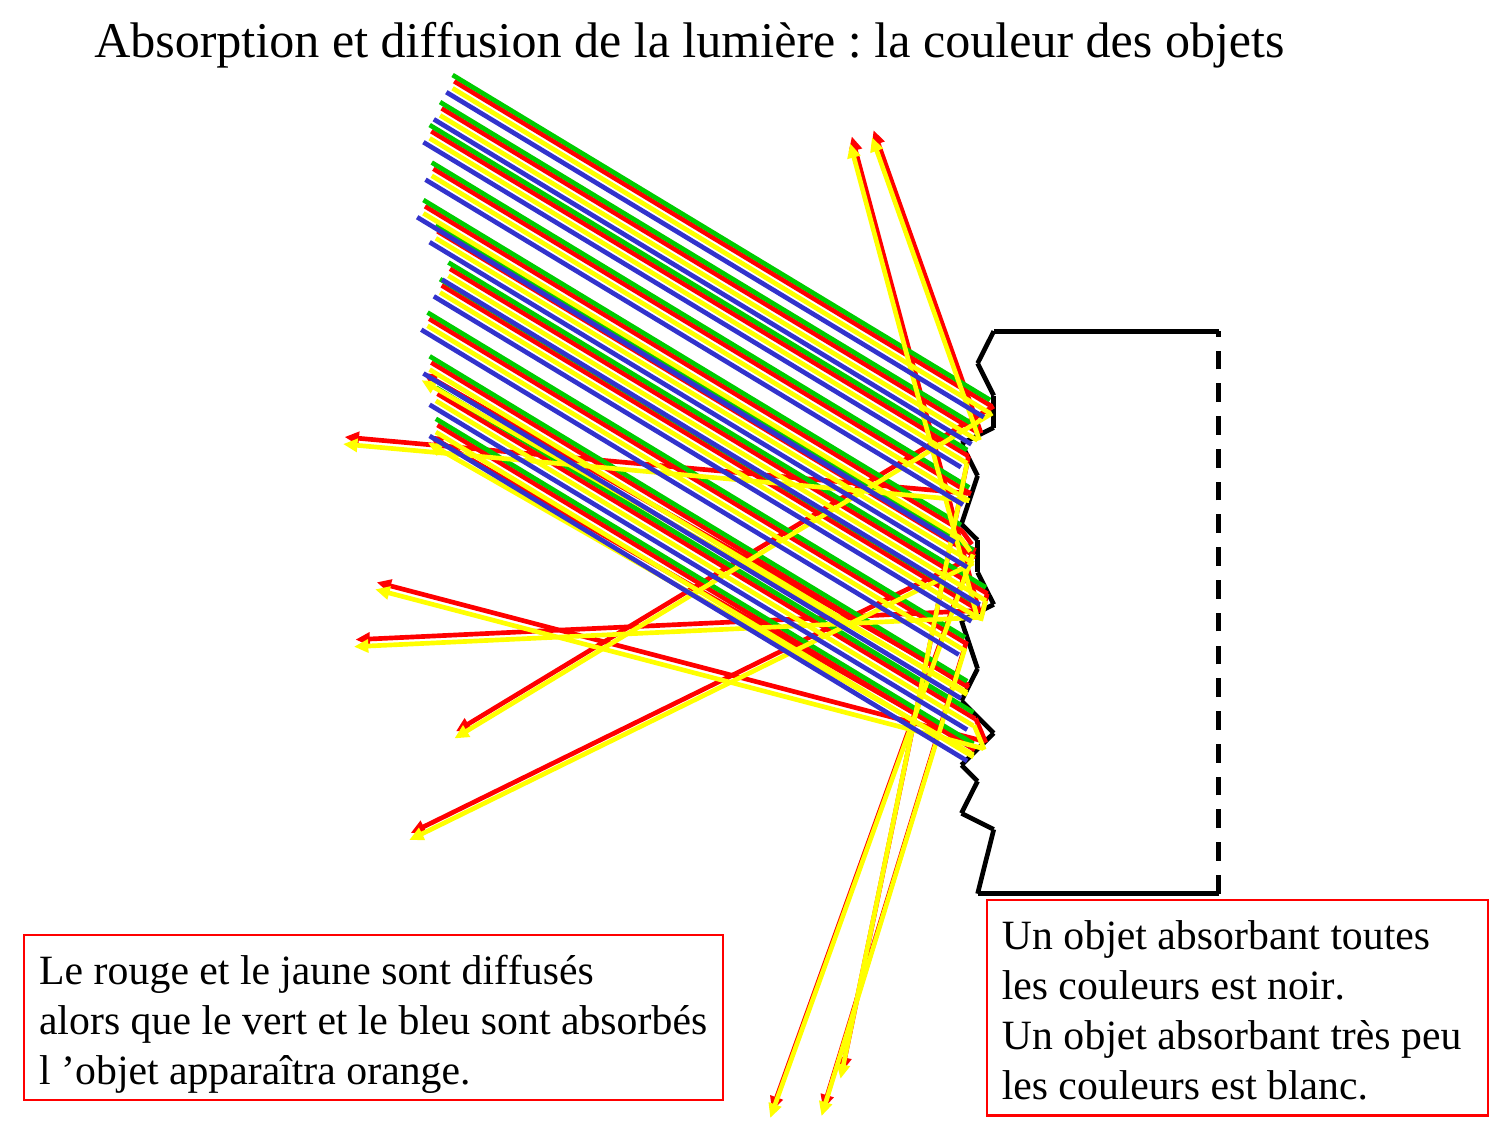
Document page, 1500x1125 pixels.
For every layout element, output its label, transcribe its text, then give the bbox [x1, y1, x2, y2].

text_box [650, 346, 687, 369]
text_box [721, 458, 740, 470]
text_box [950, 707, 960, 714]
text_box [489, 296, 521, 316]
text_box [851, 425, 888, 448]
text_box [440, 219, 472, 239]
text_box [932, 424, 944, 432]
text_box [921, 706, 940, 719]
text_box [708, 561, 720, 569]
text_box Un objet absorbant toutes les couleurs est noir. Un objet absorbant très peu les couleurs est blanc. [987, 899, 1488, 1116]
text_box [820, 370, 852, 390]
text_box [865, 494, 898, 514]
text_box [375, 443, 431, 449]
text_box [926, 500, 946, 512]
text_box [611, 647, 723, 677]
text_box [966, 717, 974, 722]
text_box [689, 387, 721, 407]
text_box [562, 214, 594, 234]
text_box [734, 318, 766, 338]
text_box [691, 292, 723, 312]
text_box [890, 472, 927, 487]
text_box [938, 648, 958, 670]
text_box [612, 323, 644, 343]
text_box [516, 463, 706, 578]
text_box [619, 631, 777, 672]
text_box [981, 418, 991, 429]
text_box [895, 181, 1057, 397]
text_box [909, 520, 941, 540]
text_box [652, 598, 726, 623]
text_box [375, 450, 681, 627]
text_box [524, 481, 556, 501]
text_box [511, 331, 543, 351]
text_box [736, 398, 773, 421]
text_box [464, 386, 496, 406]
text_box [908, 593, 935, 610]
text_box [927, 406, 945, 417]
text_box [808, 489, 827, 501]
text_box [739, 681, 898, 723]
text_box [799, 527, 906, 592]
text_box [716, 583, 774, 617]
text_box [550, 438, 578, 455]
text_box [795, 291, 827, 311]
text_box [870, 371, 902, 391]
text_box [564, 186, 596, 206]
text_box [679, 321, 716, 344]
text_box [468, 305, 500, 325]
text_box [764, 548, 869, 611]
text_box [375, 590, 513, 636]
text_box [618, 374, 650, 394]
text_box [775, 439, 812, 462]
text_box [779, 424, 816, 447]
text_box [965, 334, 1057, 891]
text_box [636, 490, 665, 508]
text_box [908, 502, 945, 525]
text_box [577, 181, 912, 384]
text_box [851, 501, 945, 558]
text_box [722, 347, 759, 370]
text_box [808, 399, 845, 422]
text_box [906, 422, 925, 434]
text_box [765, 373, 802, 396]
text_box Absorption et diffusion de la lumière : la couleur des objets [79, 0, 1301, 76]
text_box [666, 213, 698, 233]
text_box [765, 485, 796, 504]
text_box [693, 372, 730, 395]
text_box [741, 511, 777, 533]
text_box [941, 459, 964, 479]
text_box [646, 361, 678, 381]
text_box [971, 566, 977, 578]
text_box [623, 187, 655, 207]
text_box [391, 589, 538, 628]
text_box [924, 369, 956, 389]
text_box [944, 593, 953, 599]
text_box [972, 398, 986, 407]
text_box [605, 240, 637, 260]
text_box [483, 355, 515, 375]
text_box [741, 293, 773, 313]
text_box [897, 648, 908, 655]
text_box [822, 519, 839, 530]
text_box [874, 734, 932, 931]
text_box [709, 239, 741, 259]
text_box [532, 322, 564, 342]
text_box [788, 540, 821, 560]
text_box [489, 460, 513, 475]
text_box [569, 407, 601, 427]
text_box [578, 639, 596, 644]
text_box [650, 238, 687, 261]
text_box [749, 657, 876, 710]
text_box [850, 536, 882, 556]
text_box [607, 212, 644, 235]
text_box [924, 559, 941, 570]
text_box [747, 452, 779, 472]
text_box [602, 470, 625, 484]
text_box [560, 309, 592, 329]
text_box [529, 181, 921, 418]
text_box [517, 283, 549, 303]
text_box [635, 406, 672, 429]
text_box [488, 428, 520, 448]
text_box [445, 402, 477, 422]
text_box [512, 220, 544, 240]
text_box [653, 559, 667, 568]
text_box [731, 575, 740, 581]
text_box [841, 509, 870, 527]
text_box [648, 266, 680, 286]
text_box [838, 317, 870, 337]
text_box [665, 535, 697, 555]
text_box [945, 721, 975, 736]
text_box [678, 432, 710, 452]
text_box [554, 357, 586, 377]
text_box [926, 693, 944, 704]
text_box [375, 634, 536, 643]
text_box [469, 194, 501, 214]
text_box [698, 485, 735, 508]
text_box [959, 602, 968, 608]
text_box [612, 433, 644, 453]
text_box [777, 344, 809, 364]
text_box [640, 625, 737, 630]
text_box [641, 298, 673, 318]
text_box [635, 181, 900, 342]
text_box [881, 343, 905, 358]
text_box [440, 329, 472, 349]
text_box [526, 381, 558, 401]
text_box [915, 464, 931, 474]
text_box [704, 426, 736, 446]
text_box [698, 472, 724, 476]
text_box [598, 272, 630, 292]
text_box [863, 396, 895, 416]
text_box [893, 562, 921, 579]
text_box [526, 271, 558, 291]
text_box [921, 383, 968, 417]
text_box [951, 621, 962, 632]
text_box [815, 643, 915, 704]
text_box [614, 464, 643, 468]
text_box [519, 188, 551, 208]
text_box [567, 507, 599, 527]
text_box [784, 319, 816, 339]
text_box [661, 400, 693, 420]
text_box [822, 450, 859, 473]
text_box [960, 650, 974, 679]
text_box [875, 592, 884, 598]
text_box [575, 348, 607, 368]
text_box [867, 181, 953, 374]
text_box [827, 345, 859, 365]
text_box [982, 726, 989, 736]
text_box [550, 466, 568, 477]
text_box [469, 254, 506, 277]
text_box [574, 480, 611, 503]
text_box [959, 503, 965, 521]
text_box [881, 624, 928, 652]
text_box [592, 380, 629, 403]
text_box [896, 605, 906, 611]
text_box [876, 530, 913, 553]
text_box Le rouge et le jaune sont diffusés alors que le vert et le bleu sont absorbés l ’objet apparaîtra orange. [24, 934, 724, 1101]
text_box [483, 245, 515, 265]
text_box [375, 640, 905, 1044]
text_box [966, 466, 974, 485]
text_box [622, 509, 654, 529]
text_box [732, 413, 764, 433]
text_box [469, 181, 921, 451]
text_box [375, 181, 891, 476]
text_box [790, 629, 806, 637]
text_box [711, 480, 799, 527]
text_box [603, 335, 635, 355]
text_box [555, 246, 587, 266]
text_box [569, 297, 601, 317]
text_box [931, 643, 936, 656]
text_box [447, 181, 458, 188]
text_box [851, 747, 1057, 1044]
text_box [880, 665, 912, 685]
text_box [949, 448, 965, 458]
text_box [800, 759, 903, 1044]
text_box [752, 265, 784, 285]
text_box [818, 465, 841, 479]
text_box [507, 412, 539, 432]
text_box [911, 491, 940, 495]
text_box [837, 639, 869, 659]
text_box [629, 473, 764, 548]
text_box [610, 533, 642, 553]
text_box [693, 264, 730, 287]
text_box [751, 587, 783, 607]
text_box [832, 566, 864, 586]
text_box [948, 484, 956, 489]
text_box [894, 451, 903, 457]
text_box [925, 454, 932, 461]
